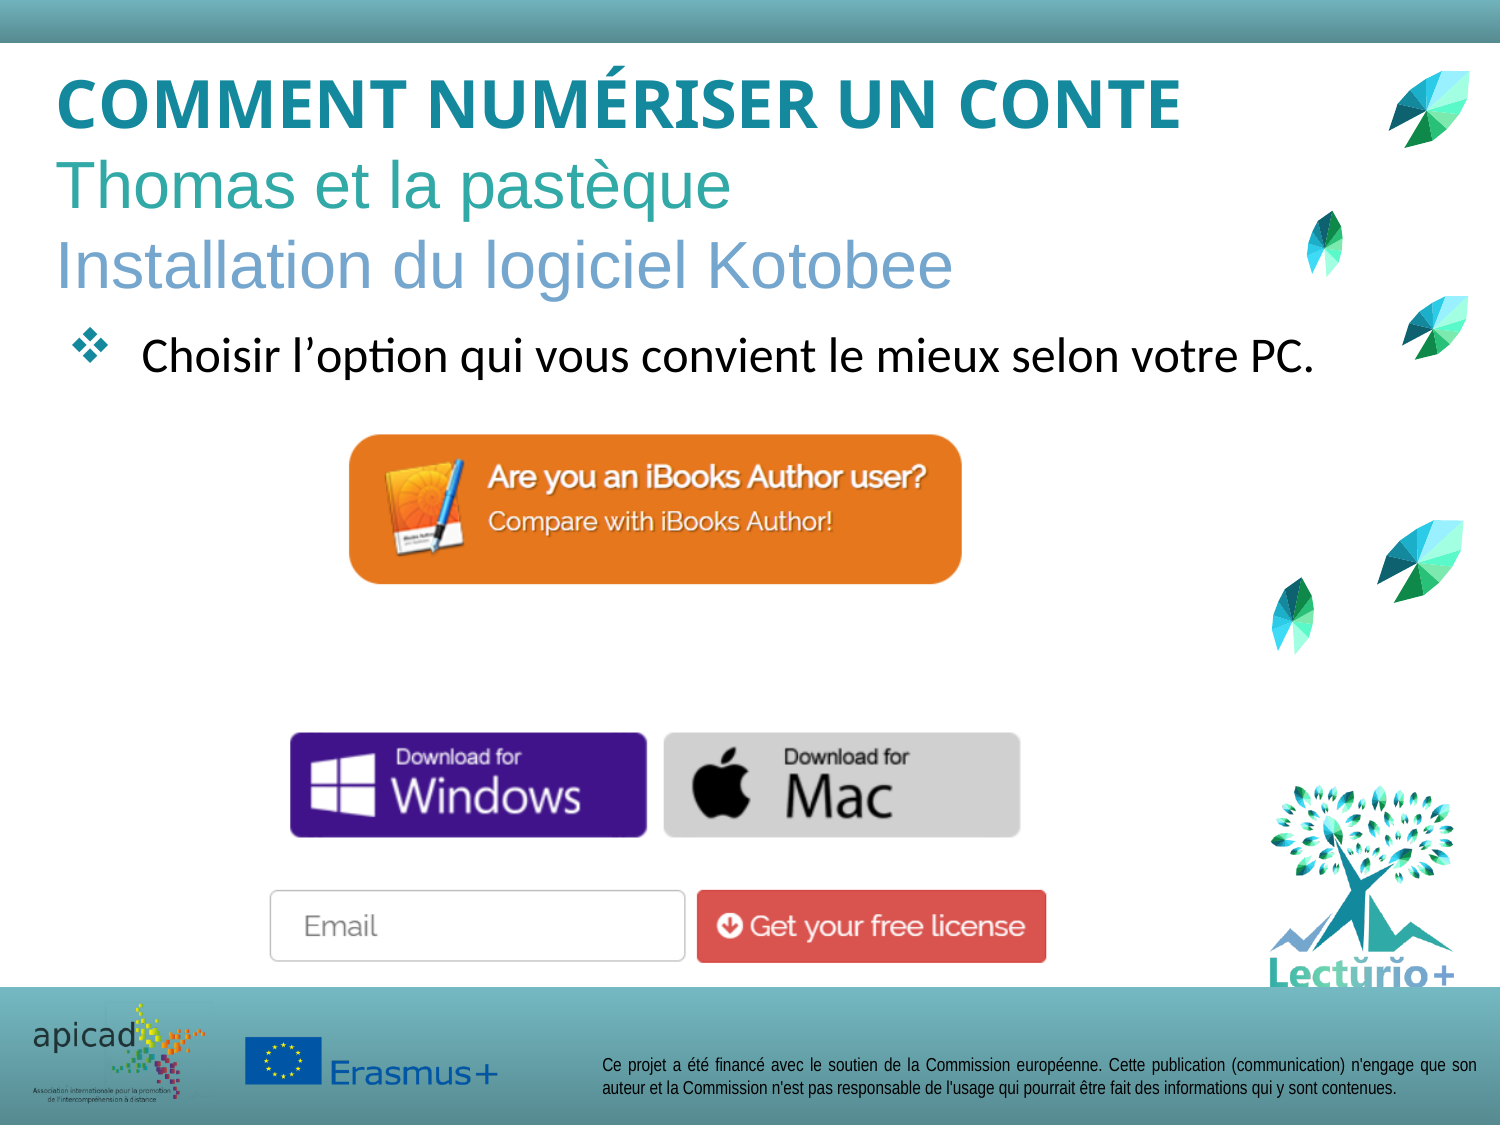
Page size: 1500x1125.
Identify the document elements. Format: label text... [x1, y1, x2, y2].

text_box Choisir l’option qui vous convient le mieux selon votre PC. [53, 314, 1400, 390]
chart [1269, 574, 1316, 657]
text_box [0, 0, 1500, 43]
chart [1376, 515, 1465, 604]
picture [230, 1023, 512, 1098]
text_box Ce projet a été financé avec le soutien de la Commission européenne. Cette publication (communication) n'engage que son auteur et la Commission n'est pas responsable de l'usage qui pourrait être fait des informations qui y sont contenues. [596, 1046, 1483, 1105]
picture [243, 409, 1075, 987]
picture [1269, 784, 1454, 987]
text_box [0, 987, 1500, 1125]
chart [1399, 290, 1471, 363]
picture [29, 999, 213, 1108]
text_box COMMENT NUMÉRISER UN CONTE Thomas et la pastèque Installation du logiciel Kotobee [41, 54, 1353, 310]
chart [1387, 66, 1471, 149]
